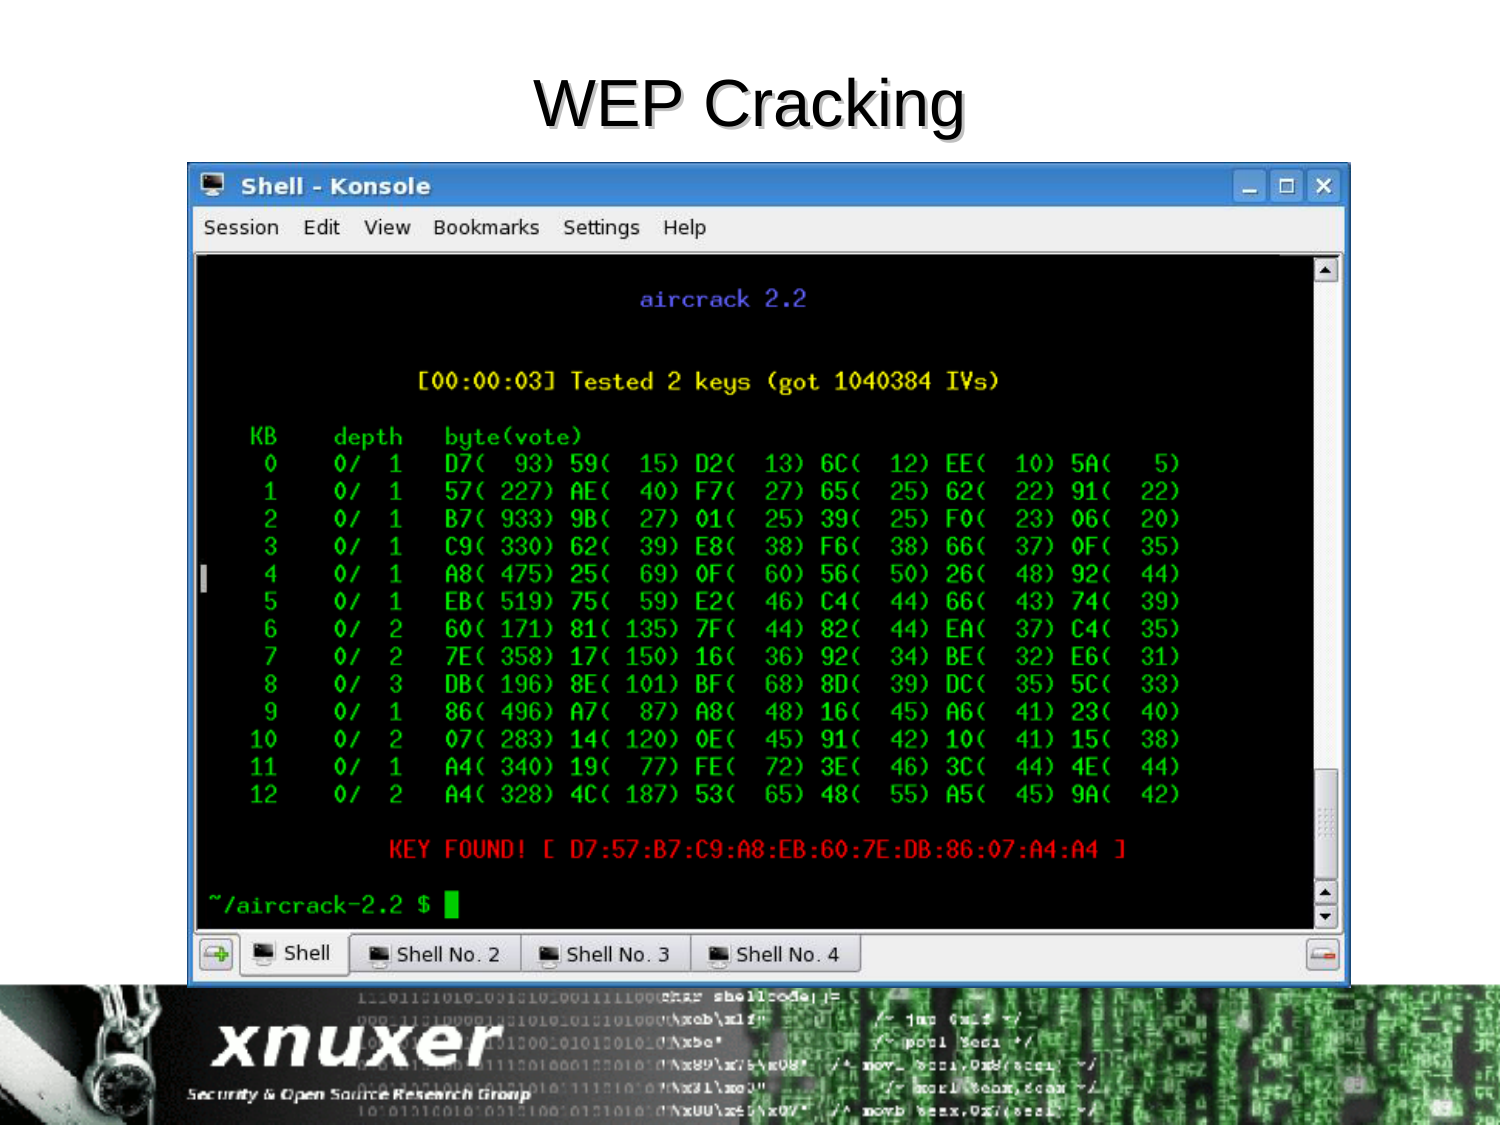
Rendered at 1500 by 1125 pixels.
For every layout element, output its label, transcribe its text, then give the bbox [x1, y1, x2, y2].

chart [187, 162, 1351, 988]
title WEP Cracking [75, 45, 1426, 163]
picture [0, 0, 1500, 1125]
